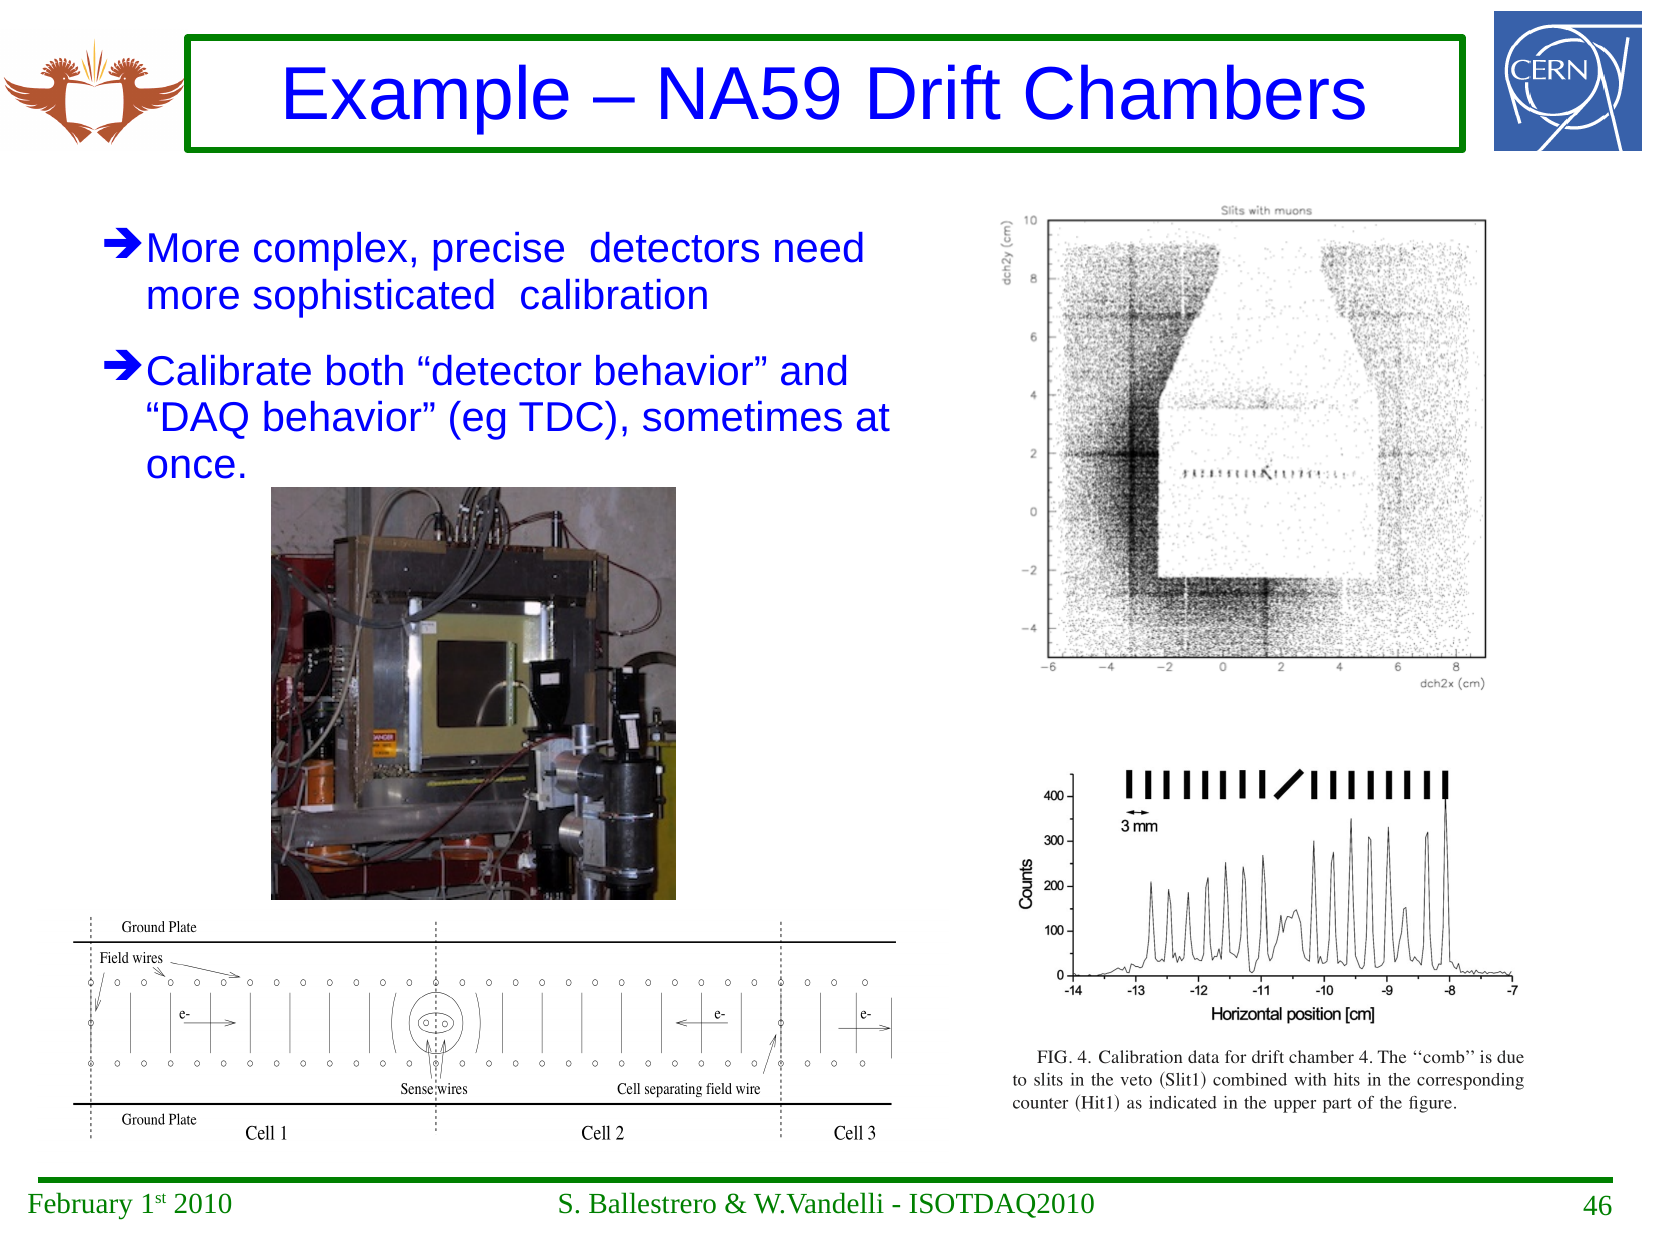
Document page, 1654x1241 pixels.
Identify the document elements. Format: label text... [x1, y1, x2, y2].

picture [0, 29, 188, 151]
picture [37, 487, 949, 1163]
picture [1494, 11, 1642, 151]
picture [994, 749, 1538, 1131]
title Example – NA59 Drift Chambers [187, 44, 1463, 143]
list More complex, precise detectors need more sophisticated calibration Calibrate both “detector behavior” and “DAQ behavior” (eg TDC), sometimes at once. [82, 225, 938, 526]
picture [986, 187, 1524, 715]
